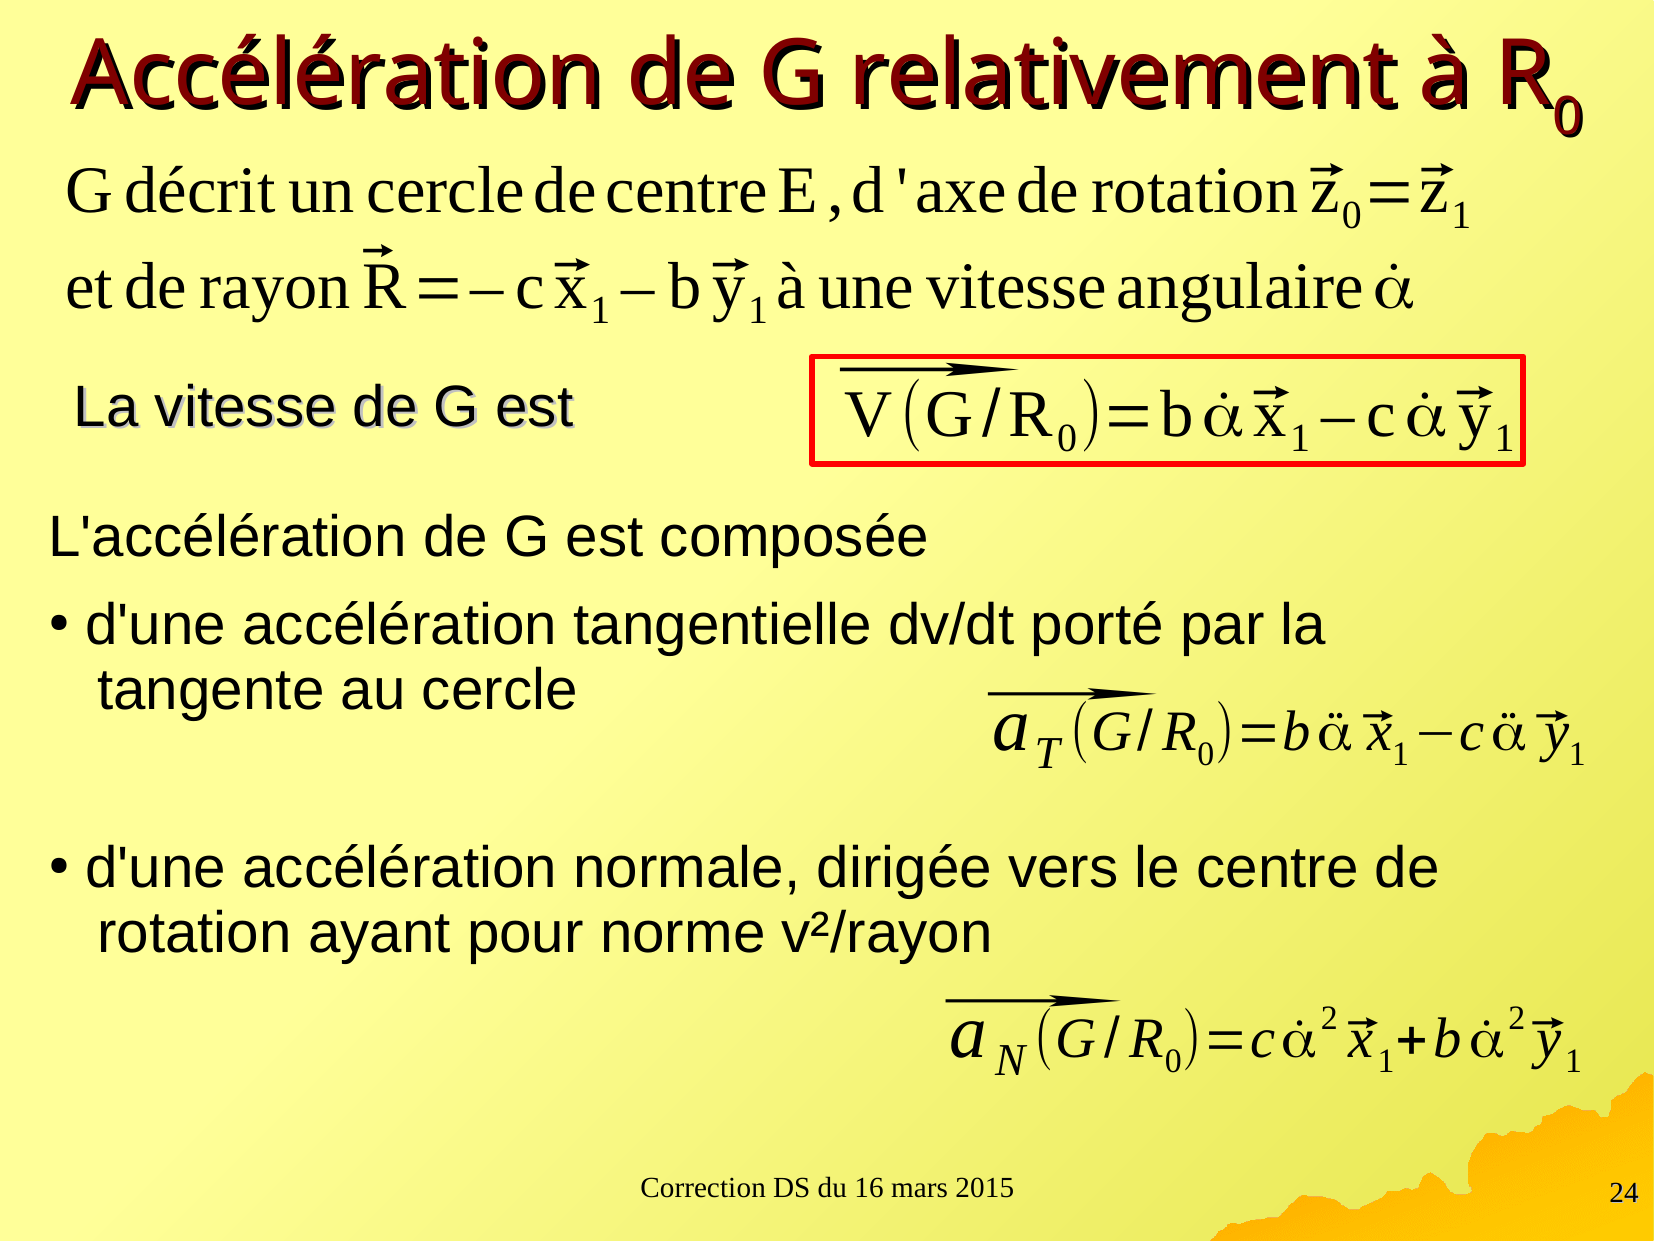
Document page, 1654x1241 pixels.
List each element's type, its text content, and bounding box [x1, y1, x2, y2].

chart [59, 153, 1478, 333]
chart [913, 989, 1595, 1087]
text_box L'accélération de G est composée d'une accélération tangentielle dv/dt porté par la tangente au cercle d'une accélération normale, dirigée vers le centre de rotation ayant pour norme v²/rayon [33, 496, 1642, 1059]
chart [814, 359, 1521, 461]
title Accélération de G relativement à R0 [0, 0, 1654, 166]
text_box La vitesse de G est [59, 366, 589, 446]
